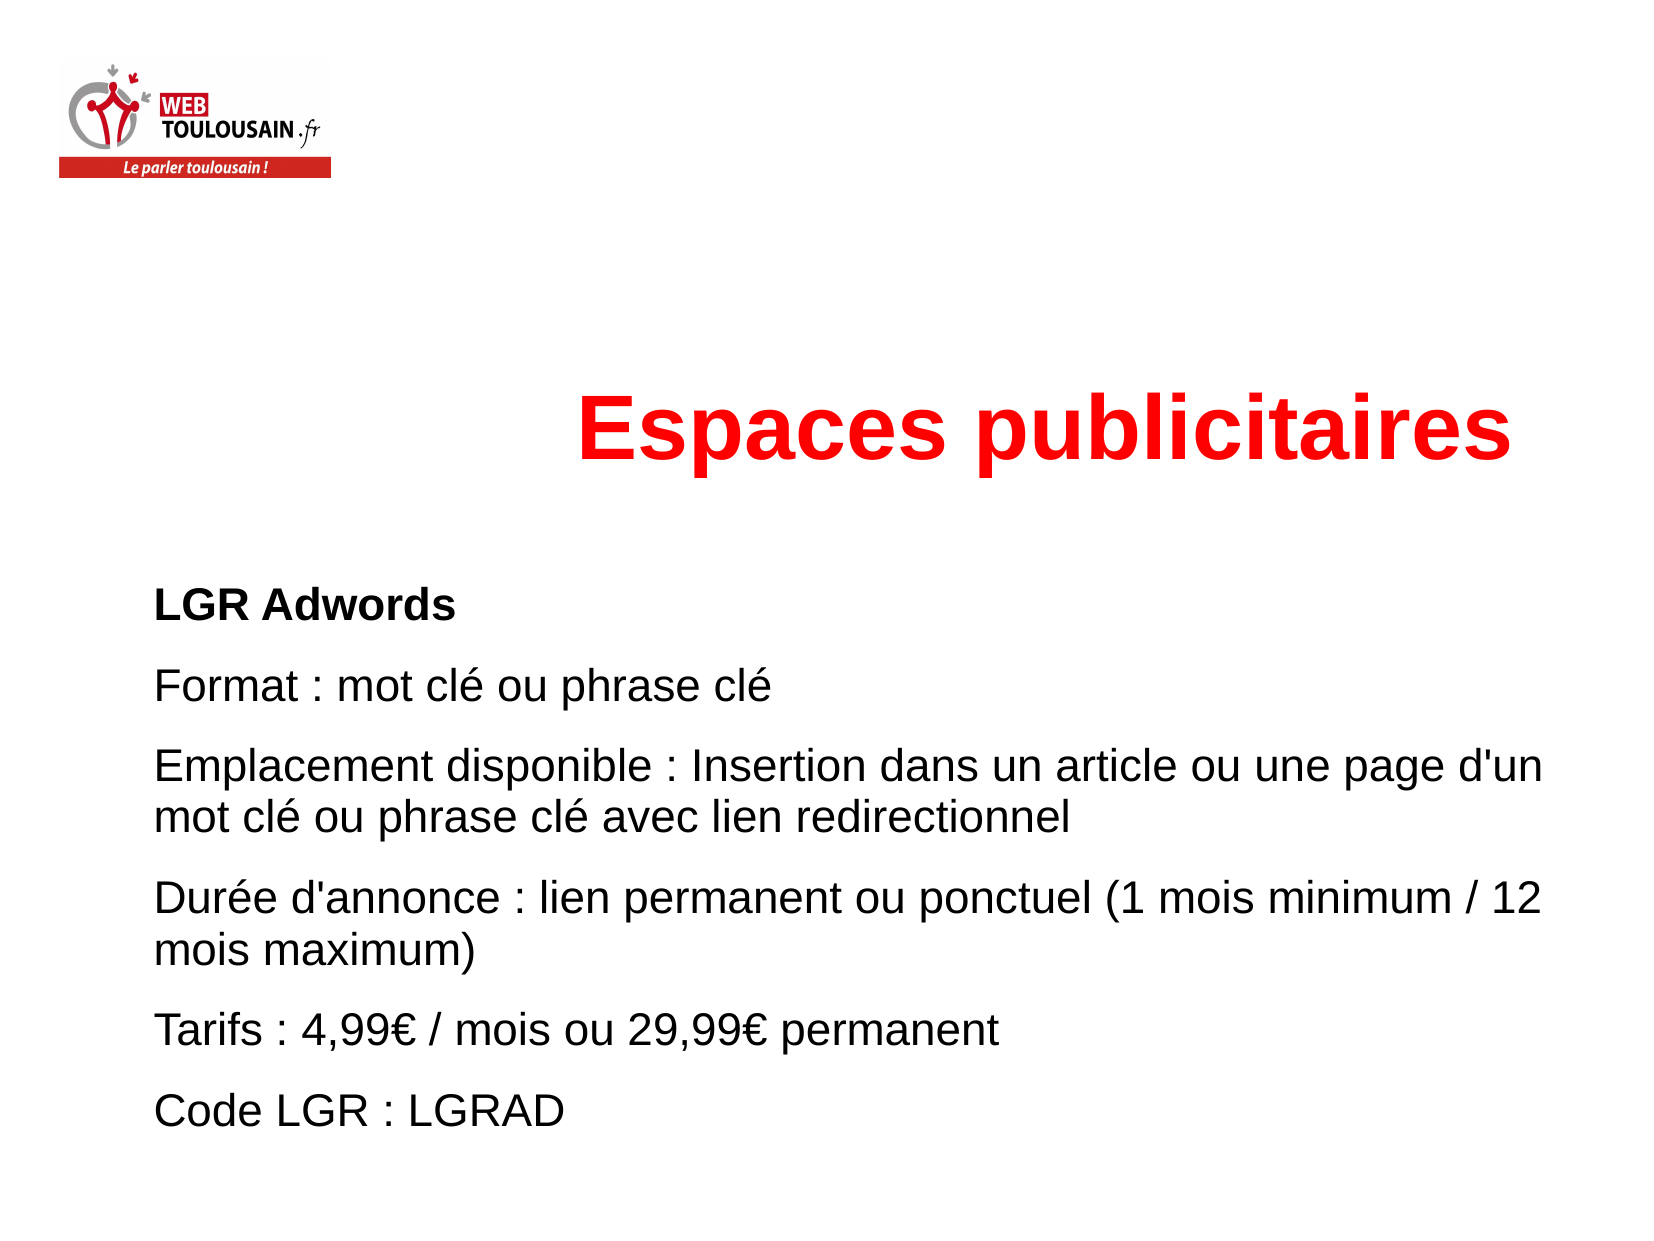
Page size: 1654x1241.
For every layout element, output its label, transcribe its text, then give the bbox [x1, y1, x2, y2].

list LGR Adwords Format : mot clé ou phrase clé Emplacement disponible : Insertion dans un article ou une page d'un mot clé ou phrase clé avec lien redirectionnel Durée d'annonce : lien permanent ou ponctuel (1 mois minimum / 12 mois maximum) Tarifs : 4,99€ / mois ou 29,99€ permanent Code LGR : LGRAD [82, 578, 1571, 1136]
picture [59, 58, 331, 178]
title Espaces publicitaires [555, 324, 1536, 532]
